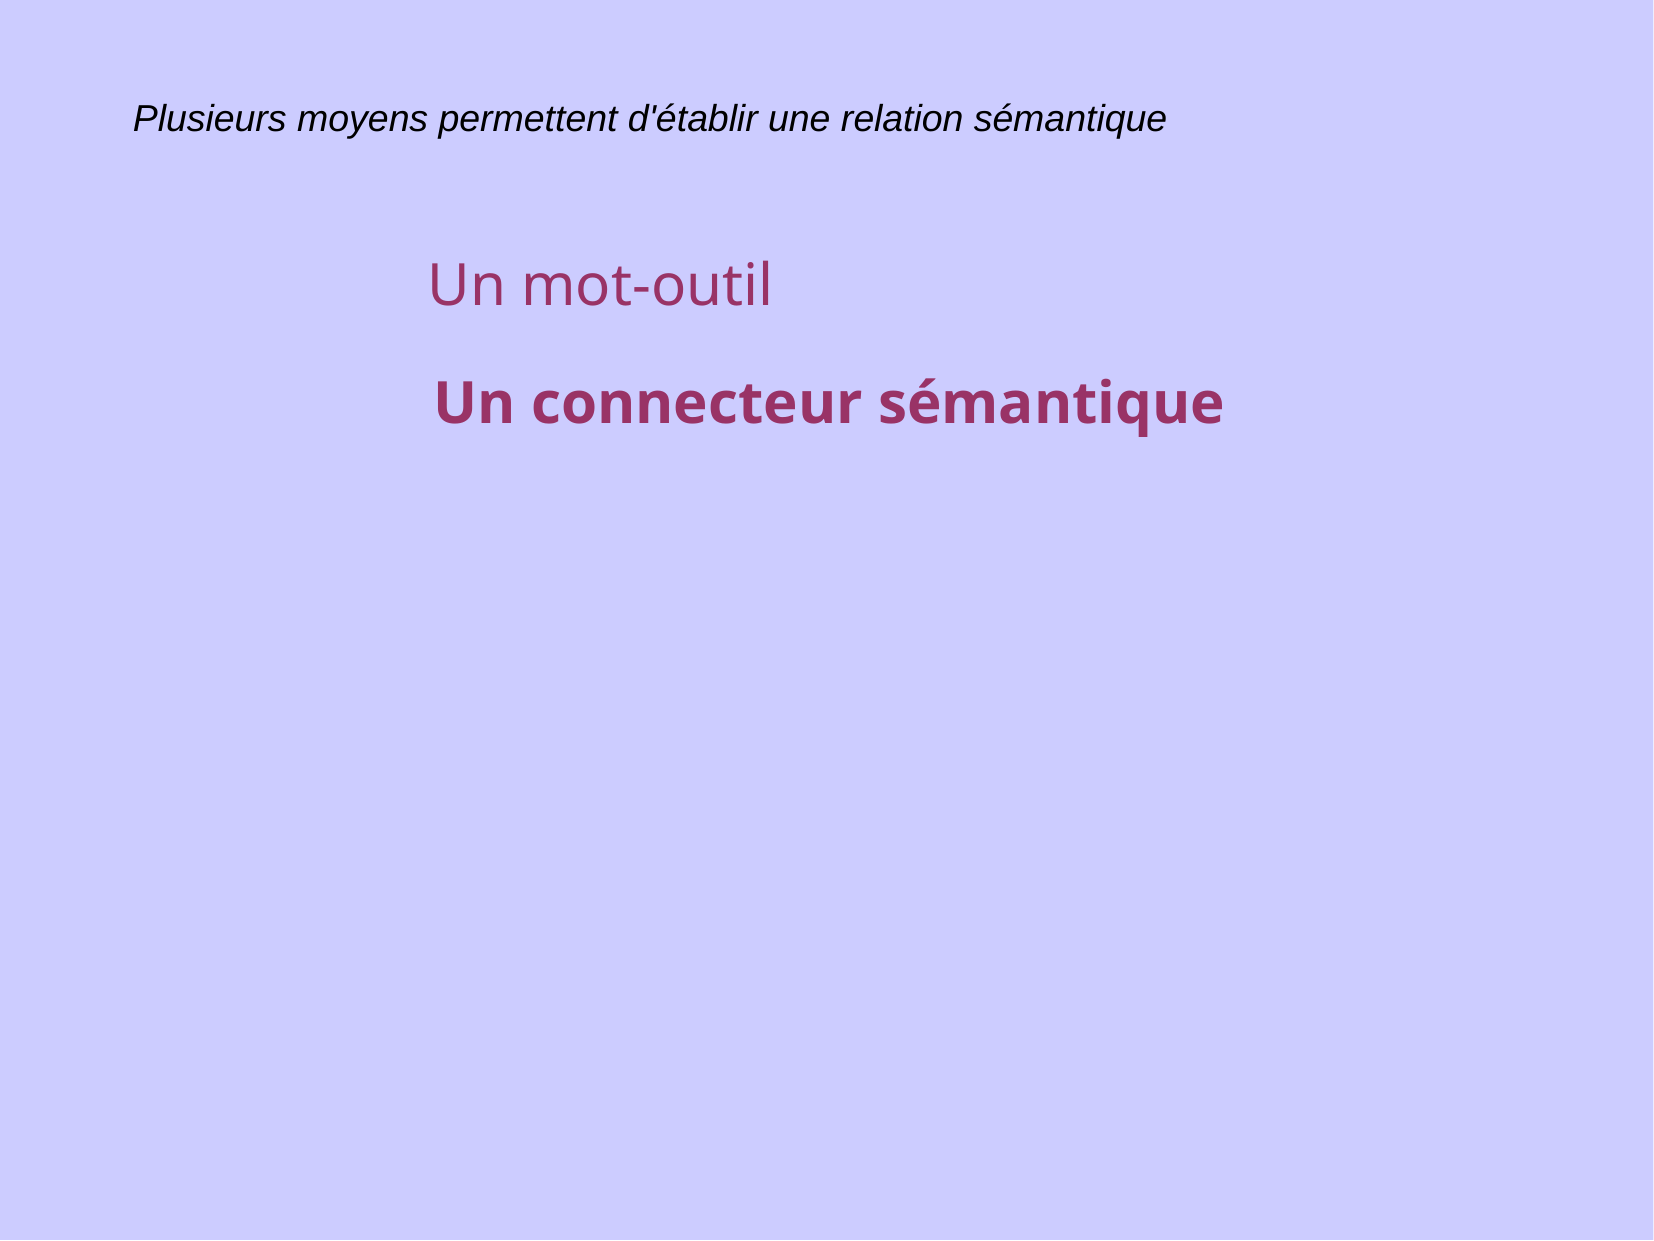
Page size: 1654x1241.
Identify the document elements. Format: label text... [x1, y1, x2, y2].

text_box Un connecteur sémantique [419, 354, 1447, 443]
text_box Plusieurs moyens permettent d'établir une relation sémantique [118, 88, 1182, 146]
text_box Un mot-outil [413, 236, 748, 325]
